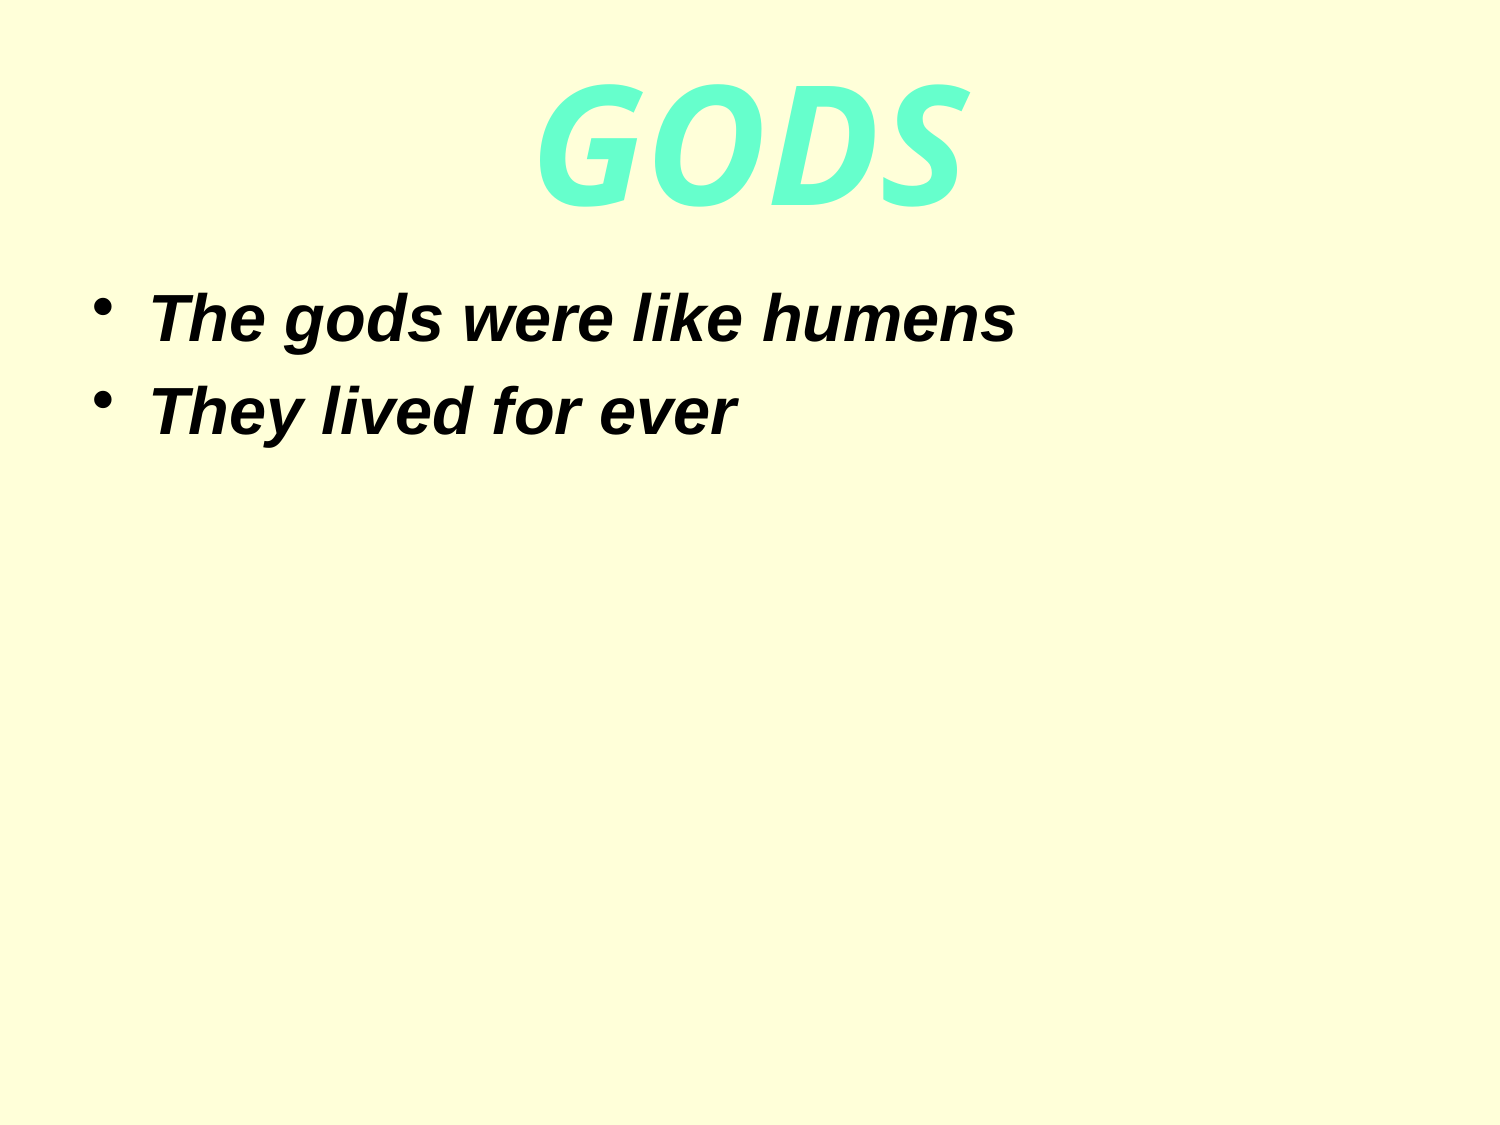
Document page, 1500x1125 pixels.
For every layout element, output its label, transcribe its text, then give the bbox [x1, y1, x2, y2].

list The gods were like humens They lived for ever [76, 267, 1427, 1010]
title GODS [75, 45, 1425, 233]
